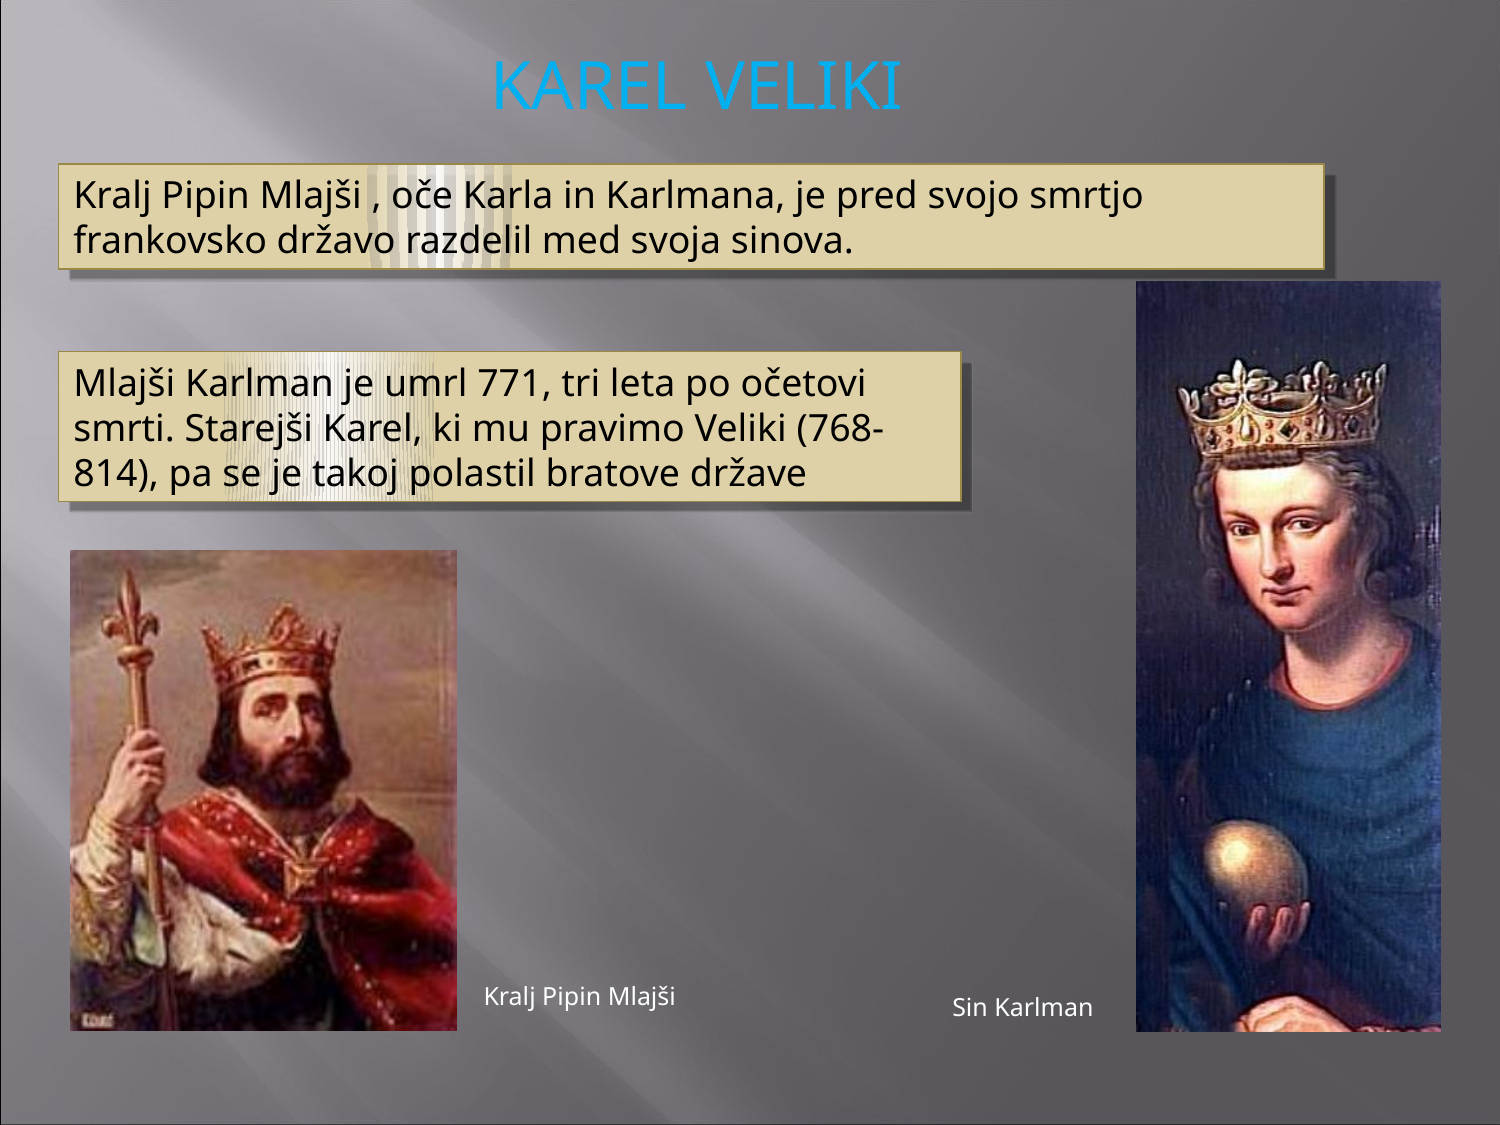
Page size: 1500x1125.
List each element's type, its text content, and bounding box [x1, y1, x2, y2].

text_box Kralj Pipin Mlajši [468, 972, 727, 1018]
text_box KAREL VELIKI [433, 35, 961, 130]
text_box Sin Karlman [937, 984, 1136, 1030]
text_box Kralj Pipin Mlajši , oče Karla in Karlmana, je pred svojo smrtjo frankovsko državo razdelil med svoja sinova. [58, 163, 1325, 269]
picture [0, 0, 1500, 1125]
text_box Mlajši Karlman je umrl 771, tri leta po očetovi smrti. Starejši Karel, ki mu pravimo Veliki (768-814), pa se je takoj polastil bratove države [58, 351, 961, 502]
